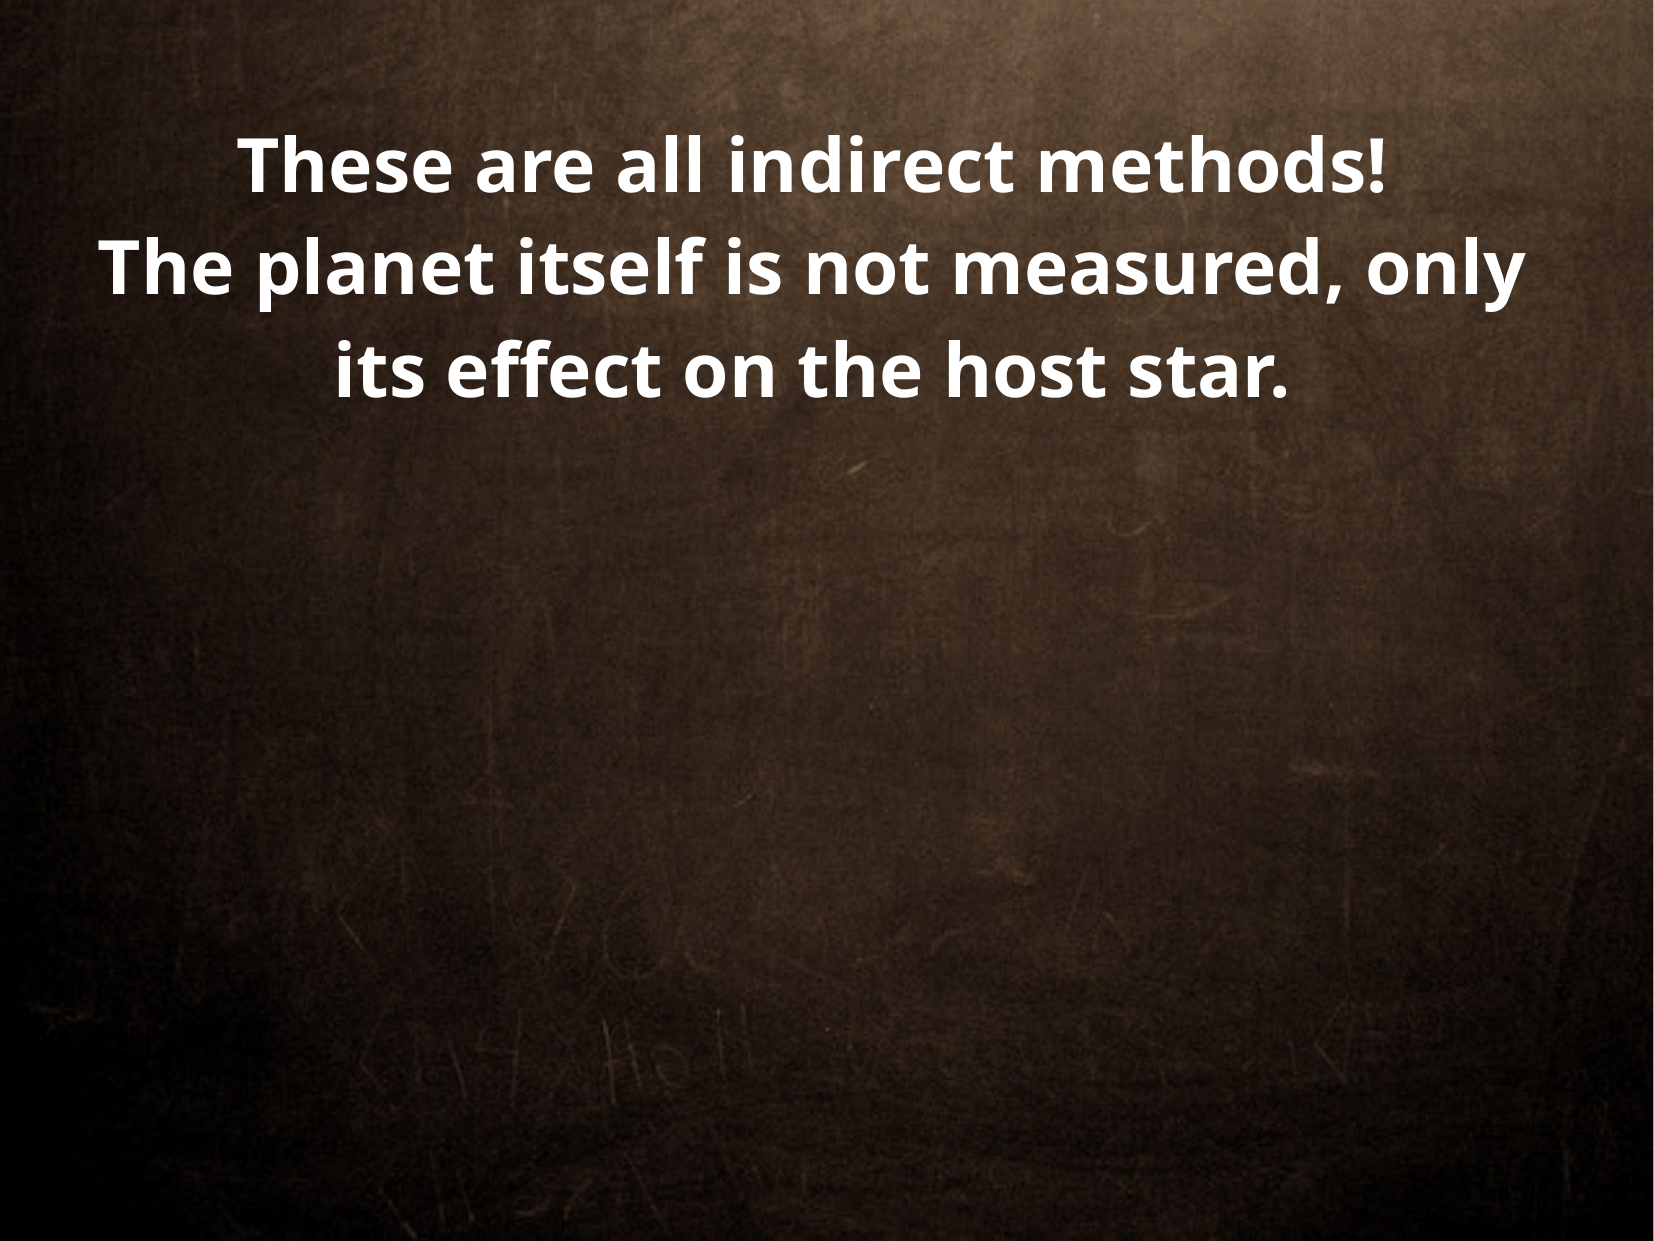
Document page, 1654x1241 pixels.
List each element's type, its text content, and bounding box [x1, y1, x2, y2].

picture [0, 0, 1654, 1241]
text_box These are all indirect methods! The planet itself is not measured, only its effect on the host star. [39, 105, 1587, 931]
